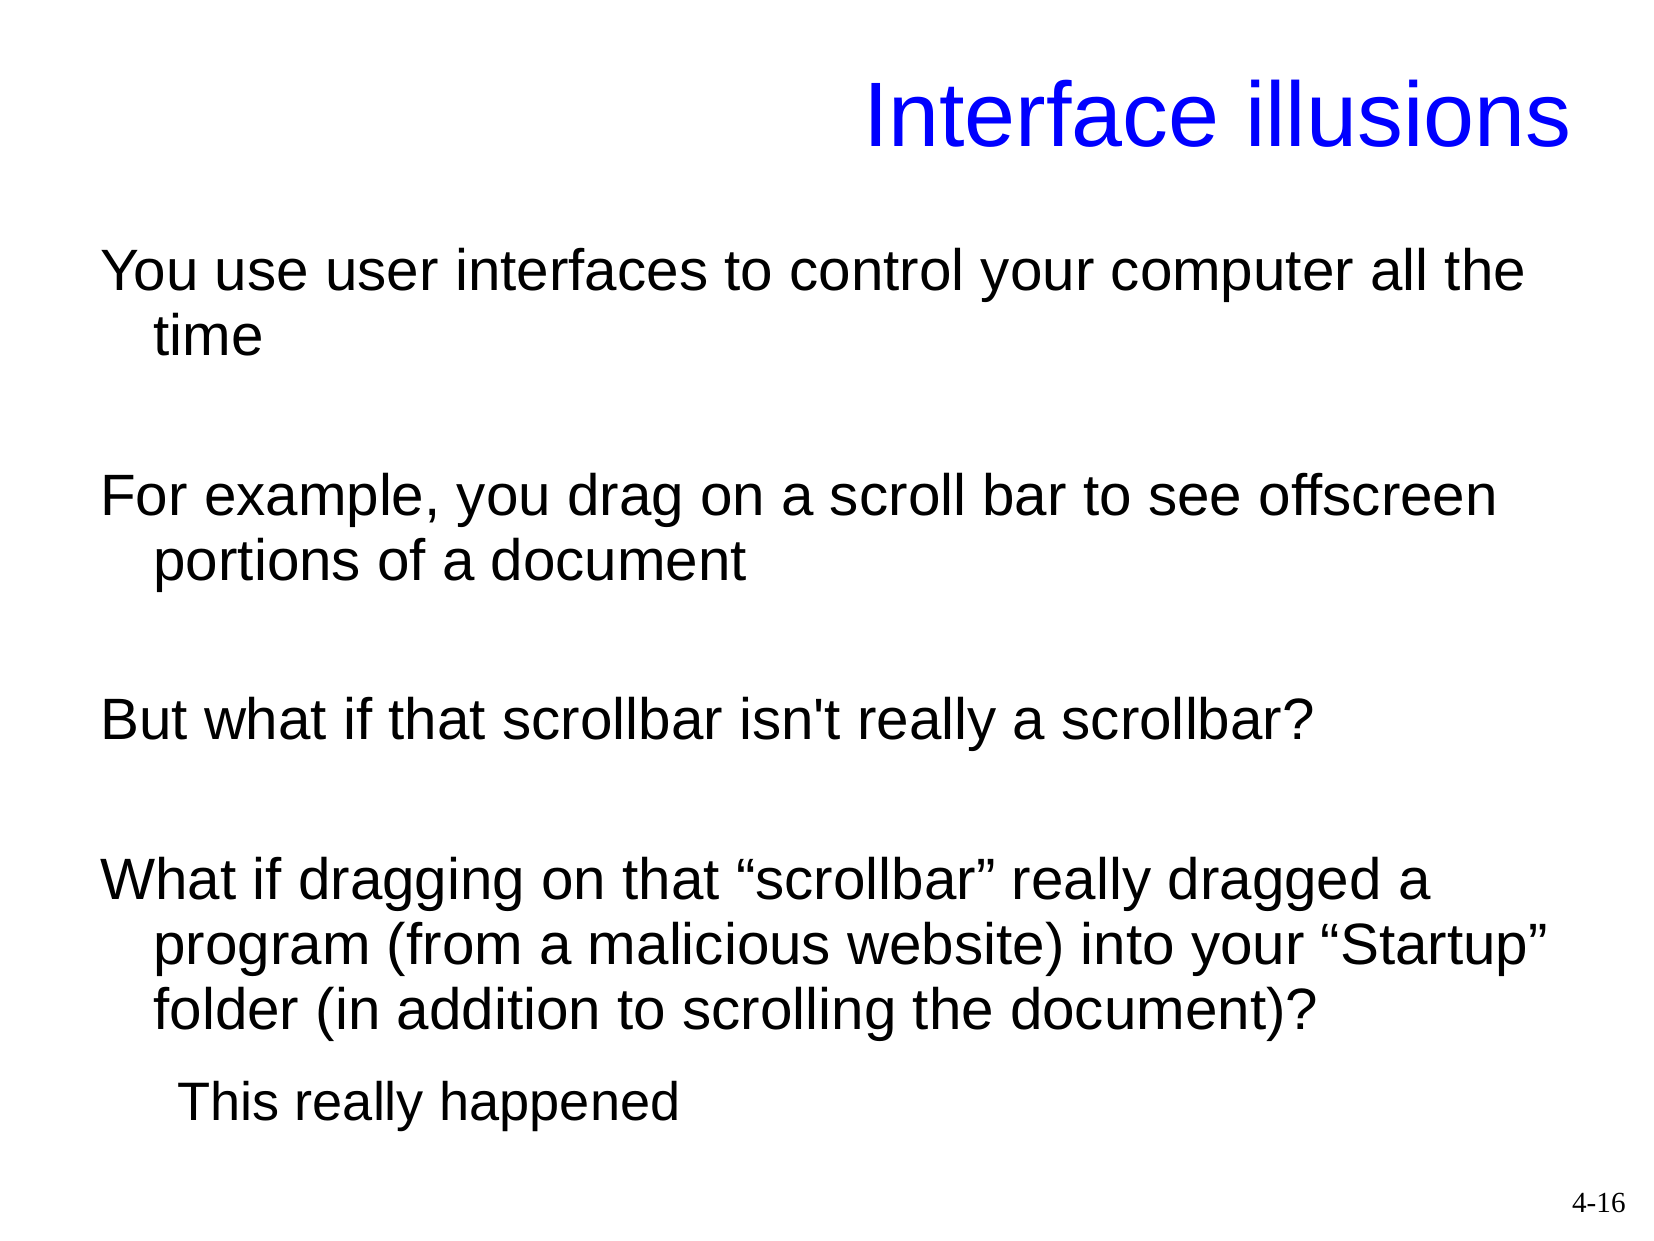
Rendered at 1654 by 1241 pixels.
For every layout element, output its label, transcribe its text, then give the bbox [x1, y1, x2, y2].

list You use user interfaces to control your computer all the time For example, you drag on a scroll bar to see offscreen portions of a document But what if that scrollbar isn't really a scrollbar? What if dragging on that “scrollbar” really dragged a program (from a malicious website) into your “Startup” folder (in addition to scrolling the document)? This really happened [82, 237, 1571, 1156]
title Interface illusions [84, 18, 1573, 211]
